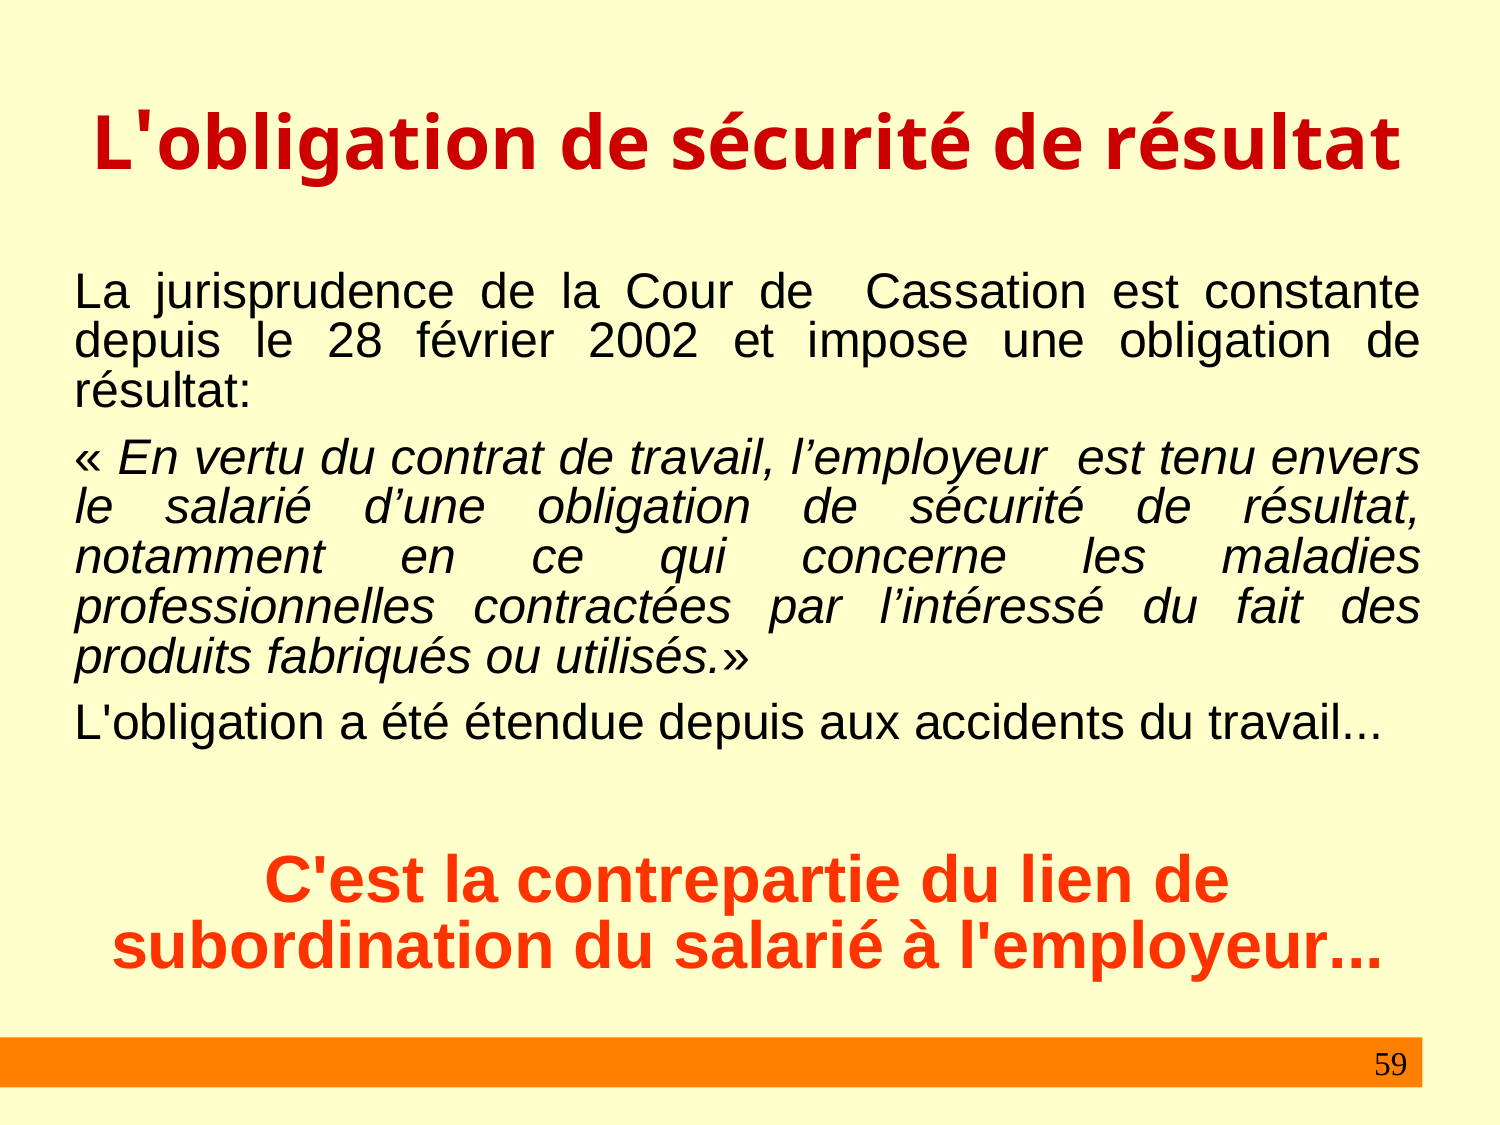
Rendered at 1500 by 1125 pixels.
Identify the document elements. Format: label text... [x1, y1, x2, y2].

title L'obligation de sécurité de résultat [74, 21, 1420, 196]
text_box <numéro> [0, 1037, 1423, 1088]
subtitle La jurisprudence de la Cour de Cassation est constante depuis le 28 février 2002 et impose une obligation de résultat: « En vertu du contrat de travail, l’employeur est tenu envers le salarié d’une obligation de sécurité de résultat, notamment en ce qui concerne les maladies professionnelles contractées par l’intéressé du fait des produits fabriqués ou utilisés.» L'obligation a été étendue depuis aux accidents du travail... C'est la contrepartie du lien de subordination du salarié à l'employeur... [74, 196, 1422, 983]
